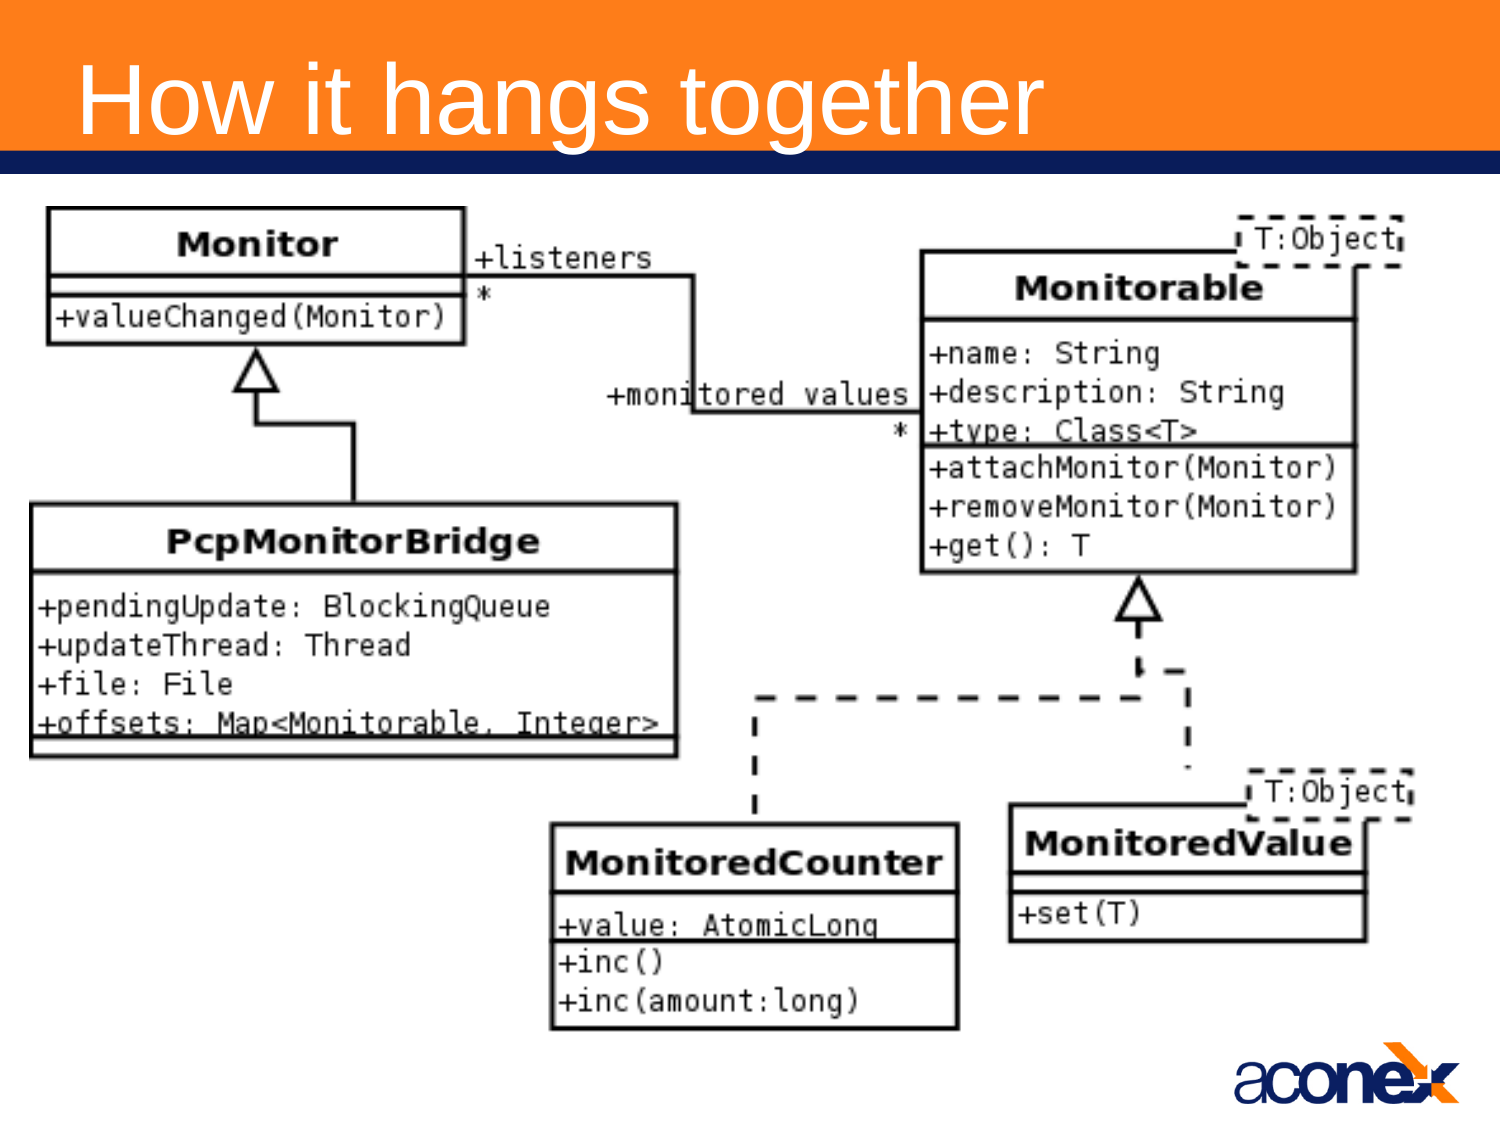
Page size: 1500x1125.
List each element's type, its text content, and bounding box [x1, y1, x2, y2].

picture [1234, 1042, 1460, 1104]
picture [29, 206, 1418, 1034]
title How it hangs together [75, 23, 1426, 176]
